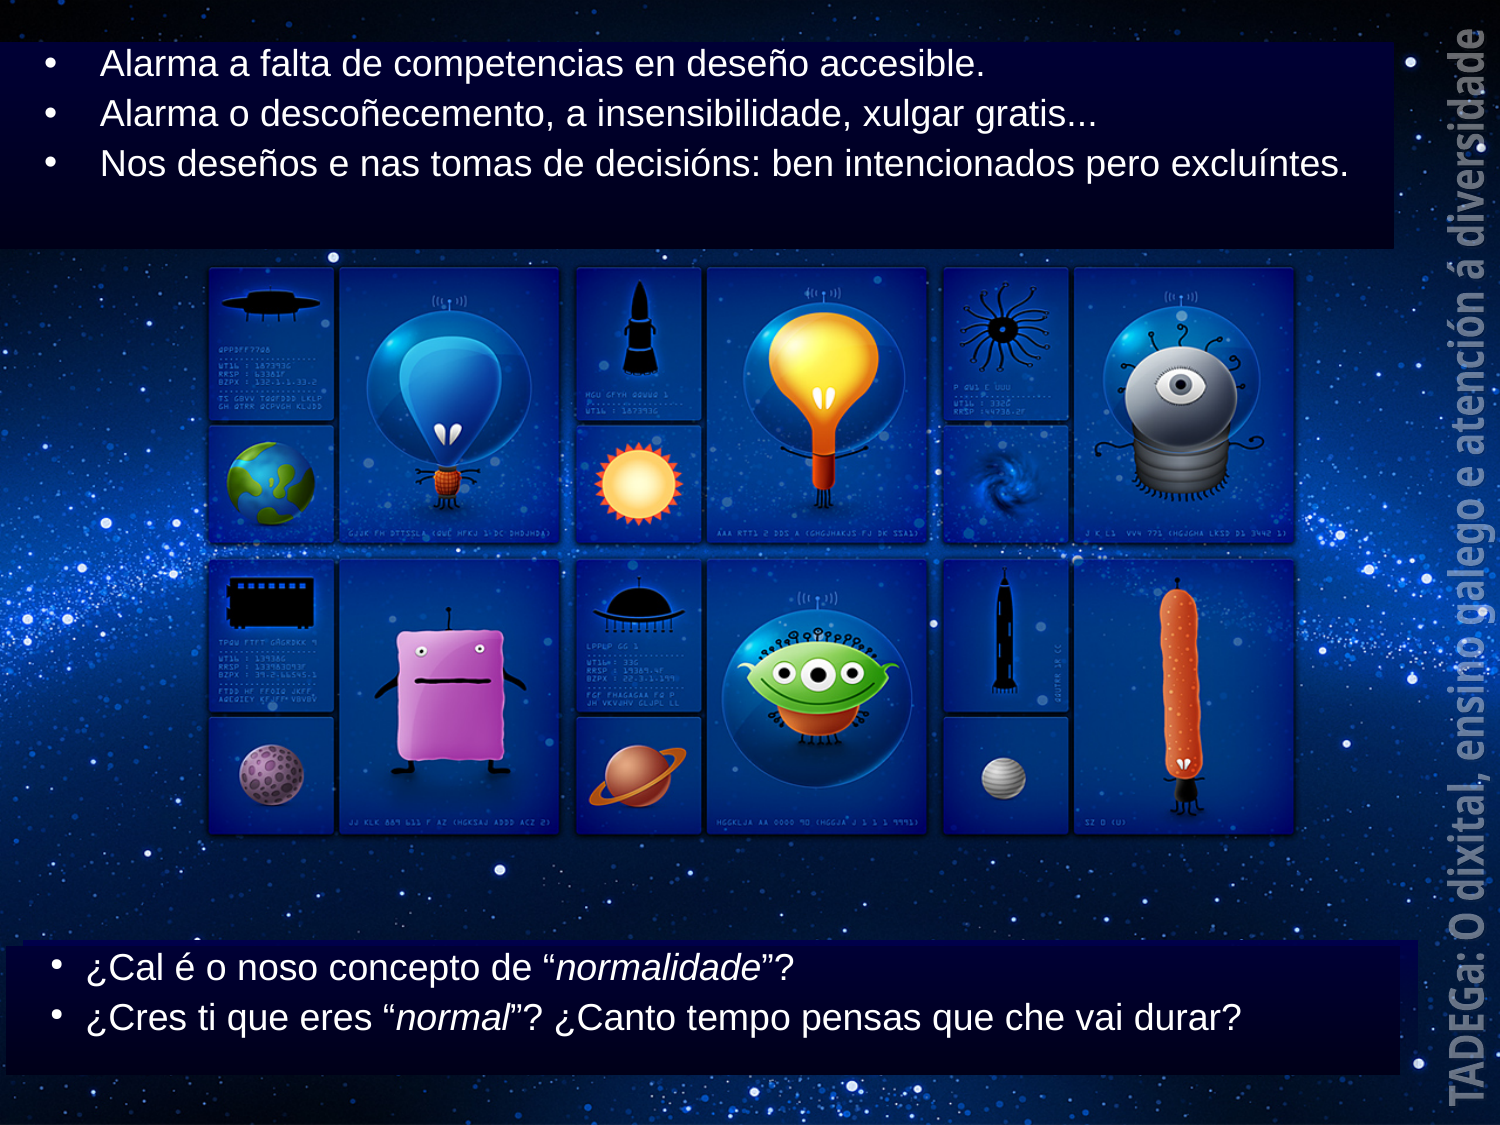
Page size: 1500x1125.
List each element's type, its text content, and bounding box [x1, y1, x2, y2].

picture [0, 0, 1500, 1125]
text_box Alarma a falta de competencias en deseño accesible. Alarma o descoñecemento, a insensibilidade, xulgar gratis... Nos deseños e nas tomas de decisións: ben intencionados pero excluíntes. [29, 36, 1424, 215]
text_box ¿Cal é o noso concepto de “normalidade”? ¿Cres ti que eres “normal”? ¿Canto tempo pensas que che vai durar? [35, 940, 1406, 1059]
text_box [6, 940, 1418, 1075]
text_box [0, 42, 1394, 249]
